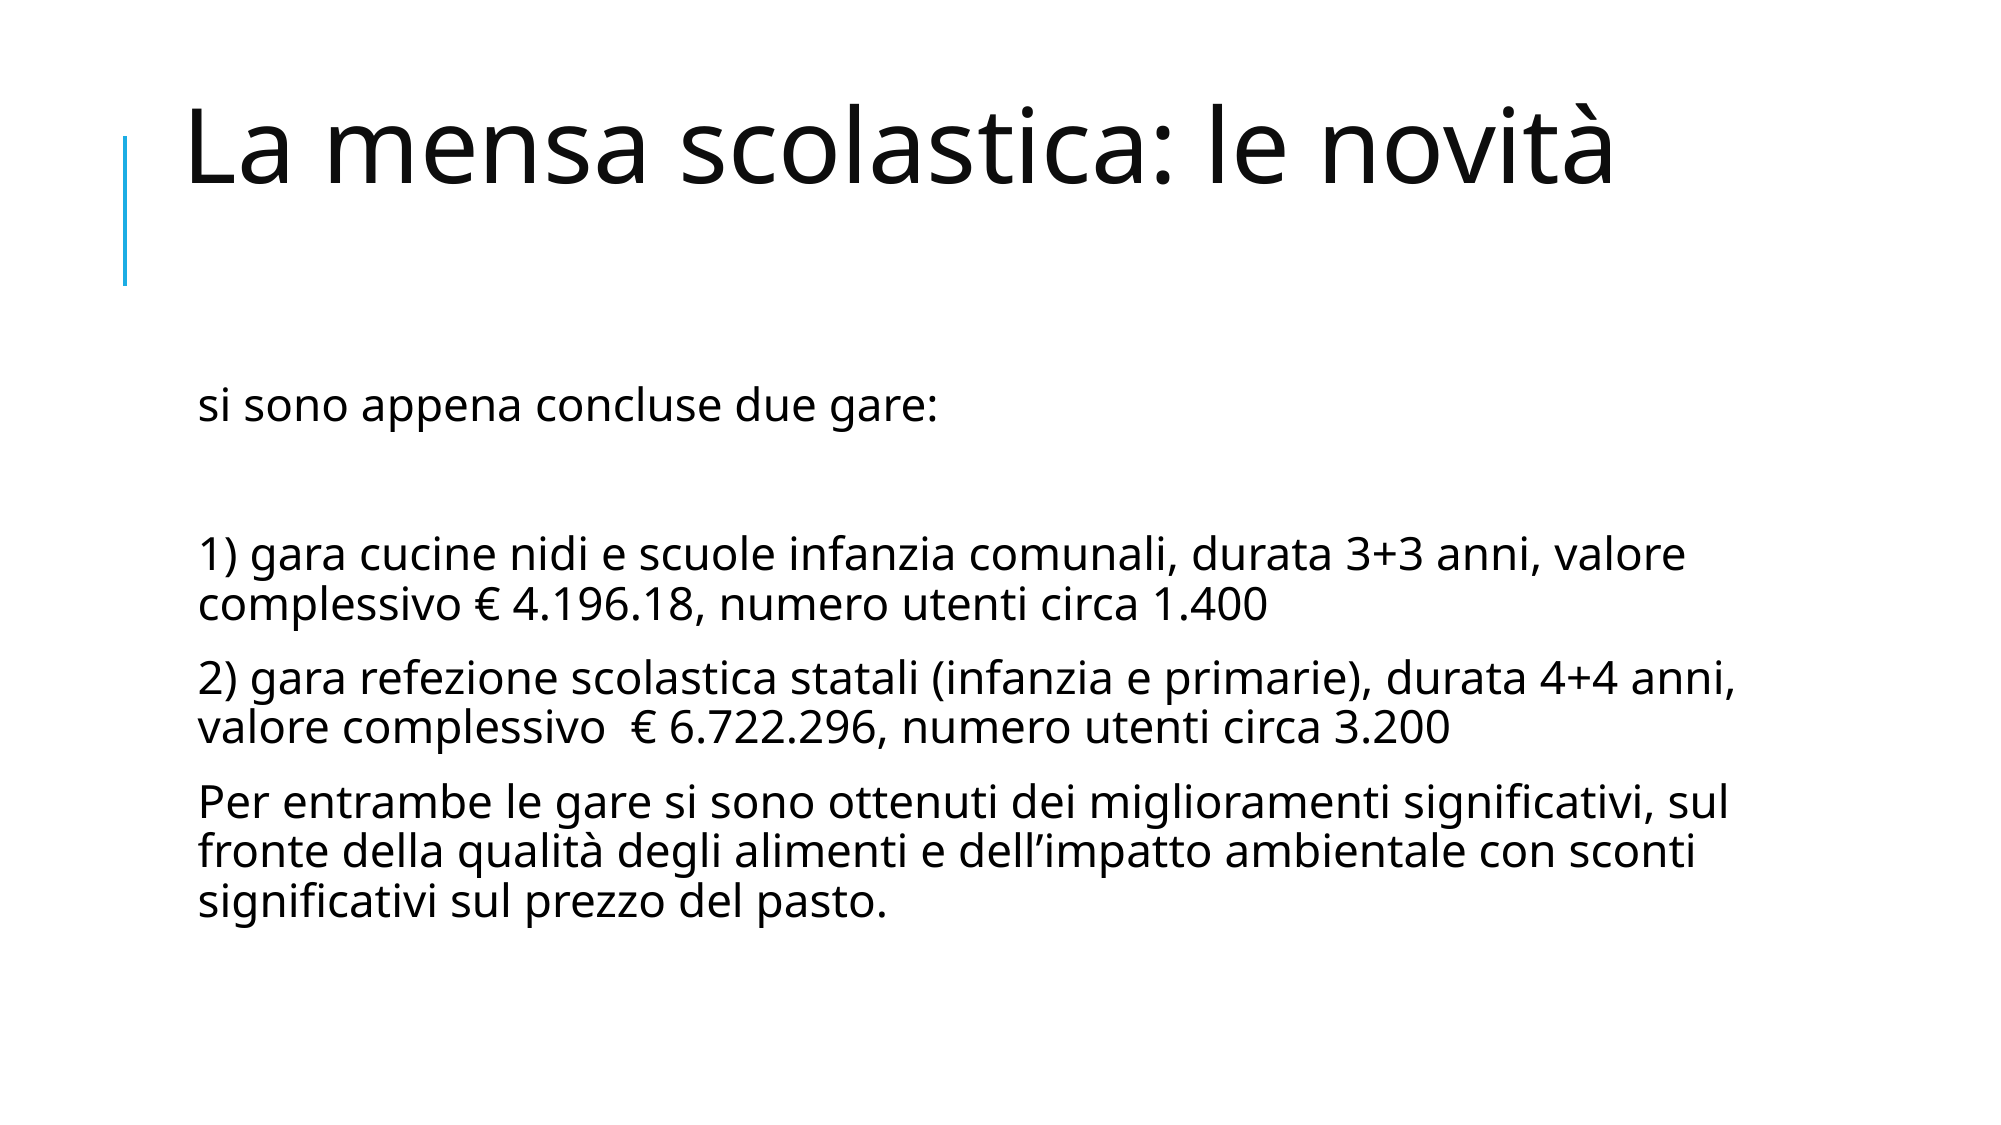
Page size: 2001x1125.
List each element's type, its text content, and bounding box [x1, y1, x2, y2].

title La mensa scolastica: le novità [168, 96, 1763, 342]
list si sono appena concluse due gare: 1) gara cucine nidi e scuole infanzia comunali, durata 3+3 anni, valore complessivo € 4.196.18, numero utenti circa 1.400 2) gara refezione scolastica statali (infanzia e primarie), durata 4+4 anni, valore complessivo € 6.722.296, numero utenti circa 3.200 Per entrambe le gare si sono ottenuti dei miglioramenti significativi, sul fronte della qualità degli alimenti e dell’impatto ambientale con sconti significativi sul prezzo del pasto. [168, 375, 1763, 1035]
